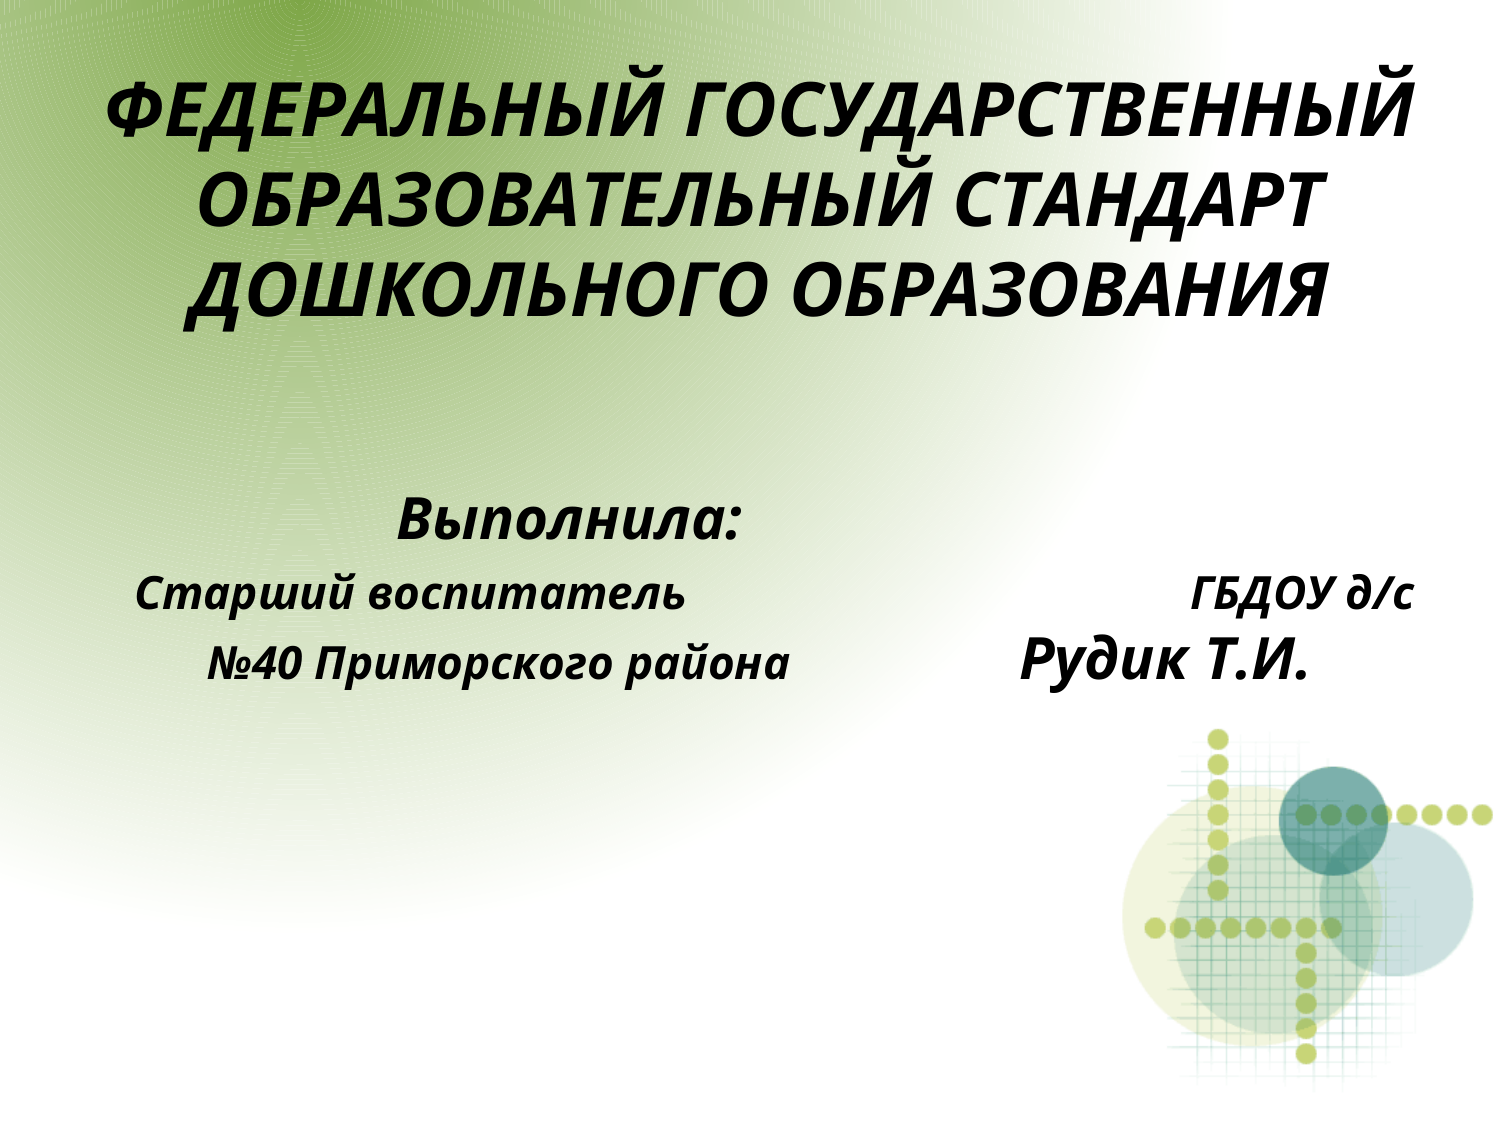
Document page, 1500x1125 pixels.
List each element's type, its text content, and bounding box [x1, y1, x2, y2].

list ФЕДЕРАЛЬНЫЙ ГОСУДАРСТВЕННЫЙ ОБРАЗОВАТЕЛЬНЫЙ СТАНДАРТ ДОШКОЛЬНОГО ОБРАЗОВАНИЯ Выполнила: Старший воспитатель ГБДОУ д/с №40 Приморского района Рудик Т.И. [88, 54, 1432, 1034]
picture [1110, 718, 1500, 1098]
